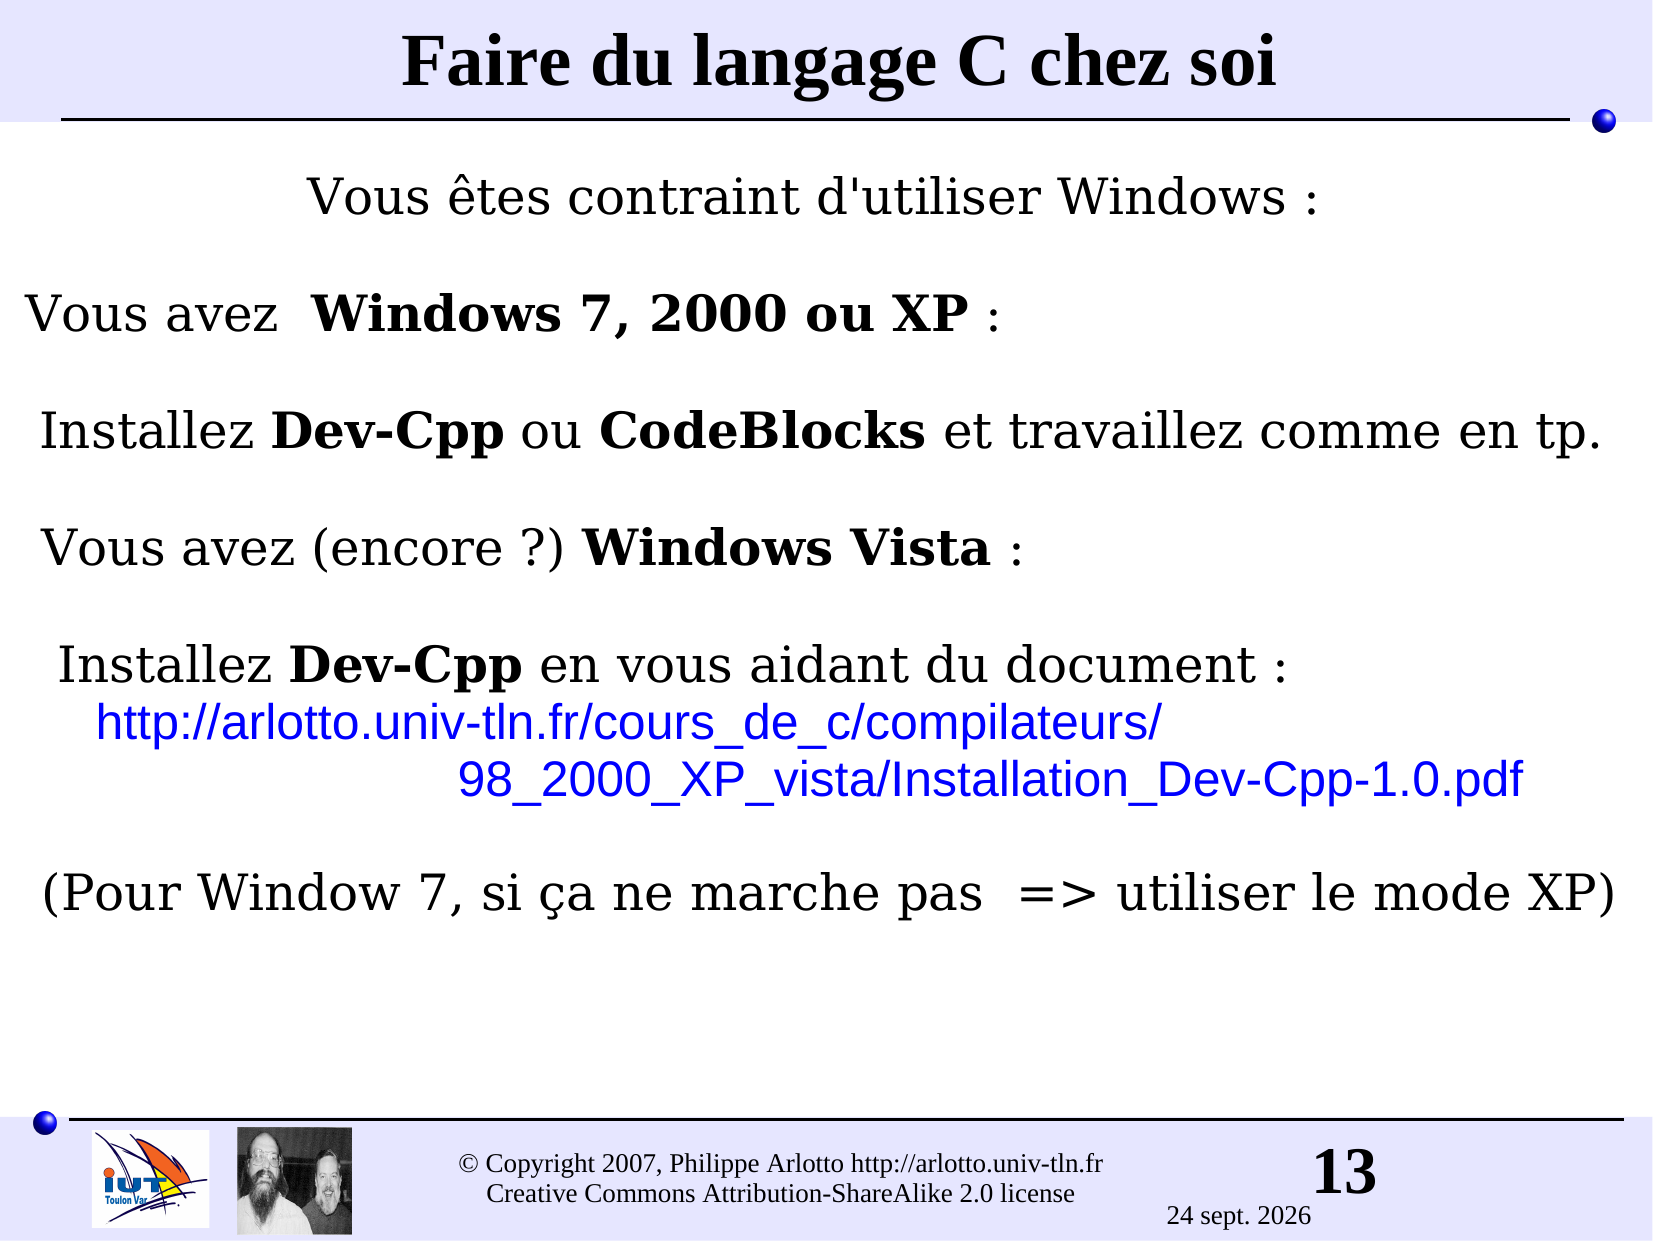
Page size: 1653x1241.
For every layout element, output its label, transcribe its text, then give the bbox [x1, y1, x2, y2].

title Faire du langage C chez soi [95, 11, 1585, 110]
text_box Vous êtes contraint d'utiliser Windows : Vous avez Windows 7, 2000 ou XP : Installez Dev-Cpp ou CodeBlocks et travaillez comme en tp. Vous avez (encore ?) Windows Vista : Installez Dev-Cpp en vous aidant du document : http://arlotto.univ-tln.fr/cours_de_c/compilateurs/ 98_2000_XP_vista/Installation_Dev-Cpp-1.0.pdf (Pour Window 7, si ça ne marche pas => utiliser le mode XP) [25, 167, 1619, 1093]
picture [237, 1127, 352, 1235]
